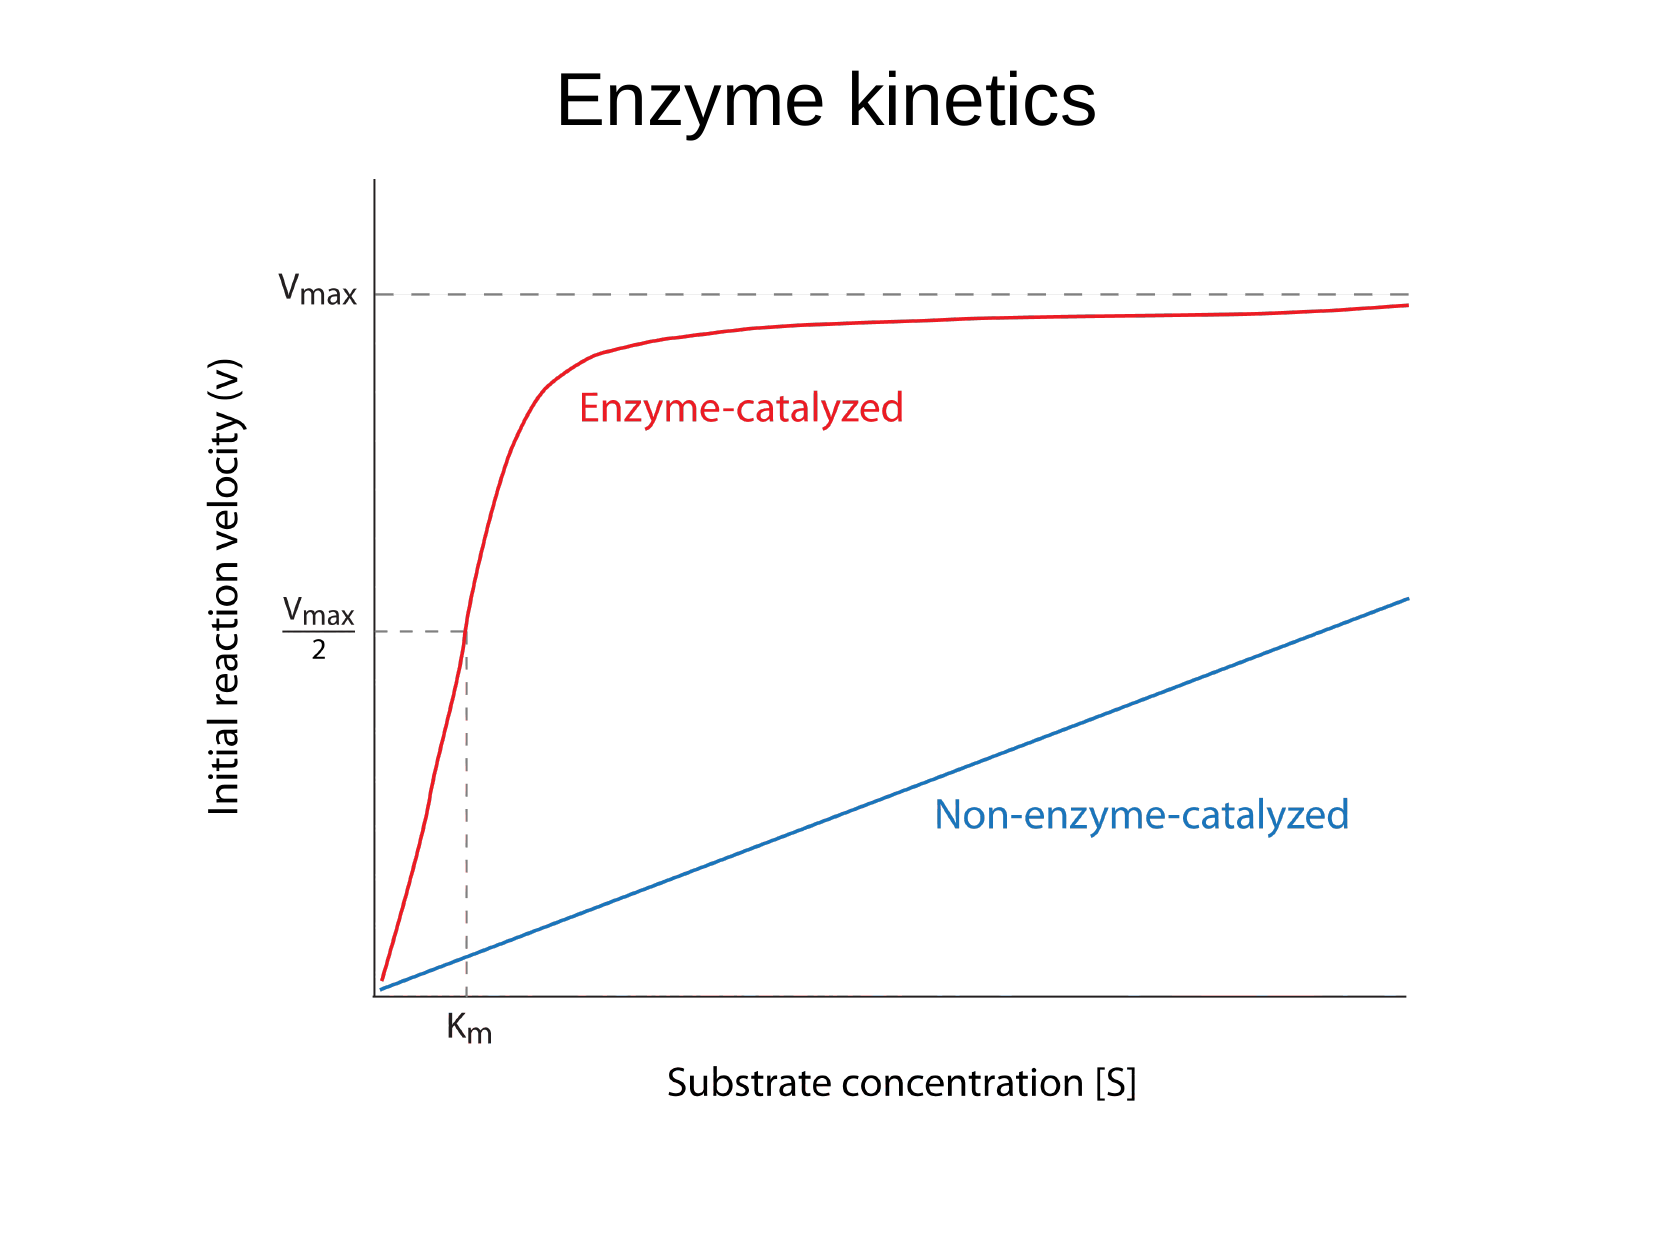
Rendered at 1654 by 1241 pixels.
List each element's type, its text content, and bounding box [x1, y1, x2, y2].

picture [201, 179, 1463, 1106]
title Enzyme kinetics [82, 56, 1571, 143]
